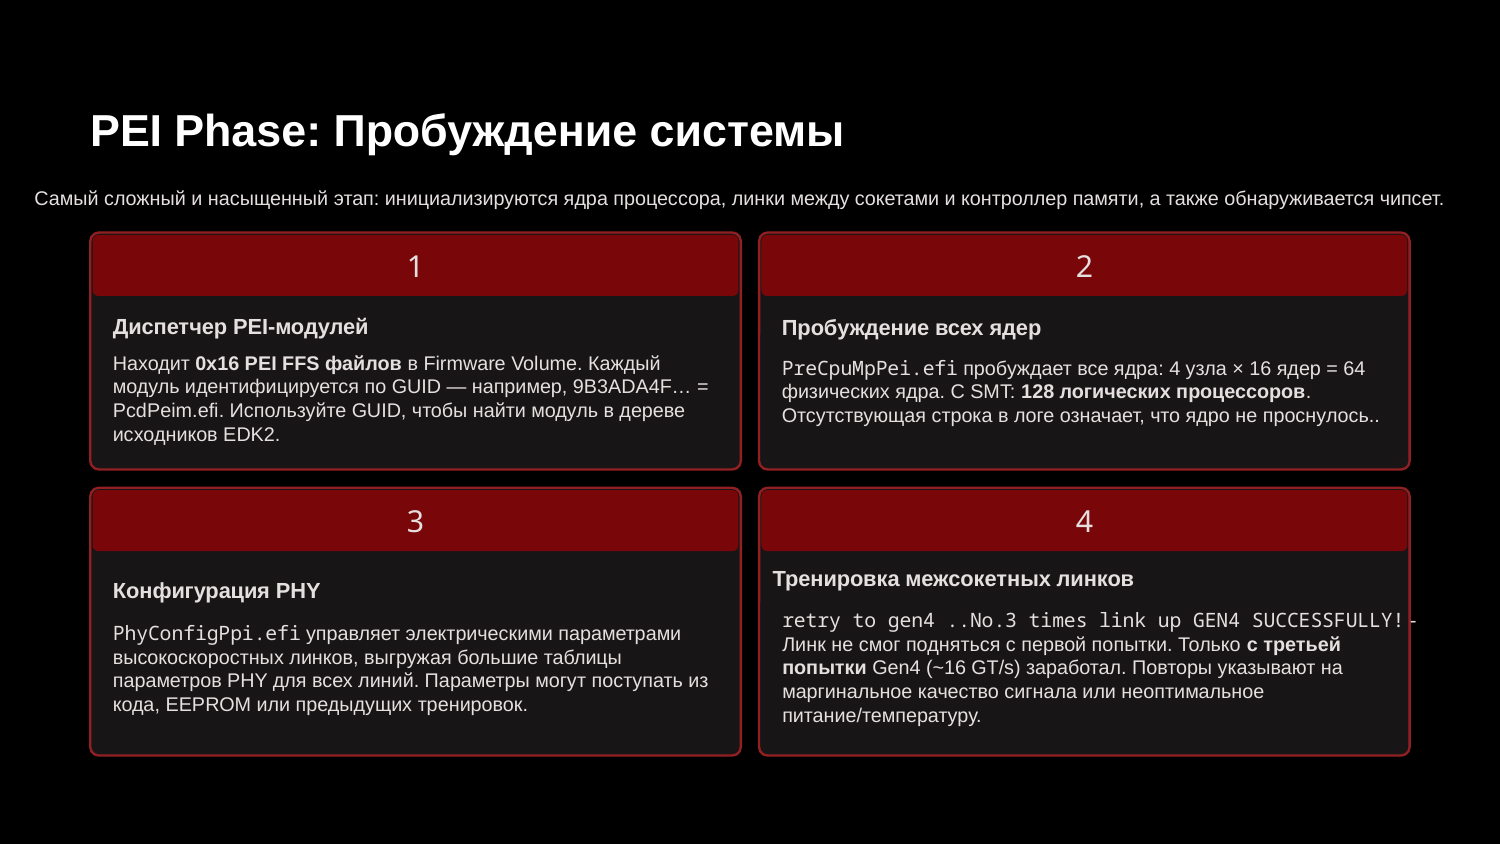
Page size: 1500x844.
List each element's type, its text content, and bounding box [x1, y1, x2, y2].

text_box retry to gen4 ..No.3 times link up GEN4 SUCCESSFULLY! - Линк не смог подняться с первой попытки. Только с третьей попытки Gen4 (~16 GT/s) заработал. Повторы указывают на маргинальное качество сигнала или неоптимальное питание/температуру. [782, 607, 1417, 732]
text_box [759, 487, 1410, 756]
text_box 1 [400, 246, 431, 285]
text_box 3 [400, 501, 431, 540]
text_box Пробуждение всех ядер [781, 306, 1064, 335]
text_box PEI Phase: Пробуждение системы [90, 88, 1049, 145]
text_box Самый сложный и насыщенный этап: инициализируются ядра процессора, линки между сокетами и контроллер памяти, а также обнаруживается чипсет. [34, 173, 1465, 225]
text_box Находит 0x16 PEI FFS файлов в Firmware Volume. Каждый модуль идентифицируется по GUID — например, 9B3ADA4F… = PcdPeim.efi. Используйте GUID, чтобы найти модуль в дереве исходников EDK2. [112, 350, 719, 444]
text_box Тренировка межсокетных линков [772, 556, 1158, 592]
text_box [90, 232, 741, 470]
text_box [90, 487, 741, 756]
text_box [759, 232, 1410, 470]
text_box 2 [1069, 246, 1100, 285]
text_box PhyConfigPpi.efi управляет электрическими параметрами высокоскоростных линков, выгружая большие таблицы параметров PHY для всех линий. Параметры могут поступать из кода, EEPROM или предыдущих тренировок. [112, 620, 719, 715]
text_box Диспетчер PEI-модулей [112, 305, 473, 334]
text_box PreCpuMpPei.efi пробуждает все ядра: 4 узла × 16 ядер = 64 физических ядра. С SMT: 128 логических процессоров. Отсутствующая строка в логе означает, что ядро не проснулось.. [781, 355, 1387, 449]
text_box Конфигурация PHY [112, 569, 475, 598]
text_box 4 [1069, 501, 1100, 540]
